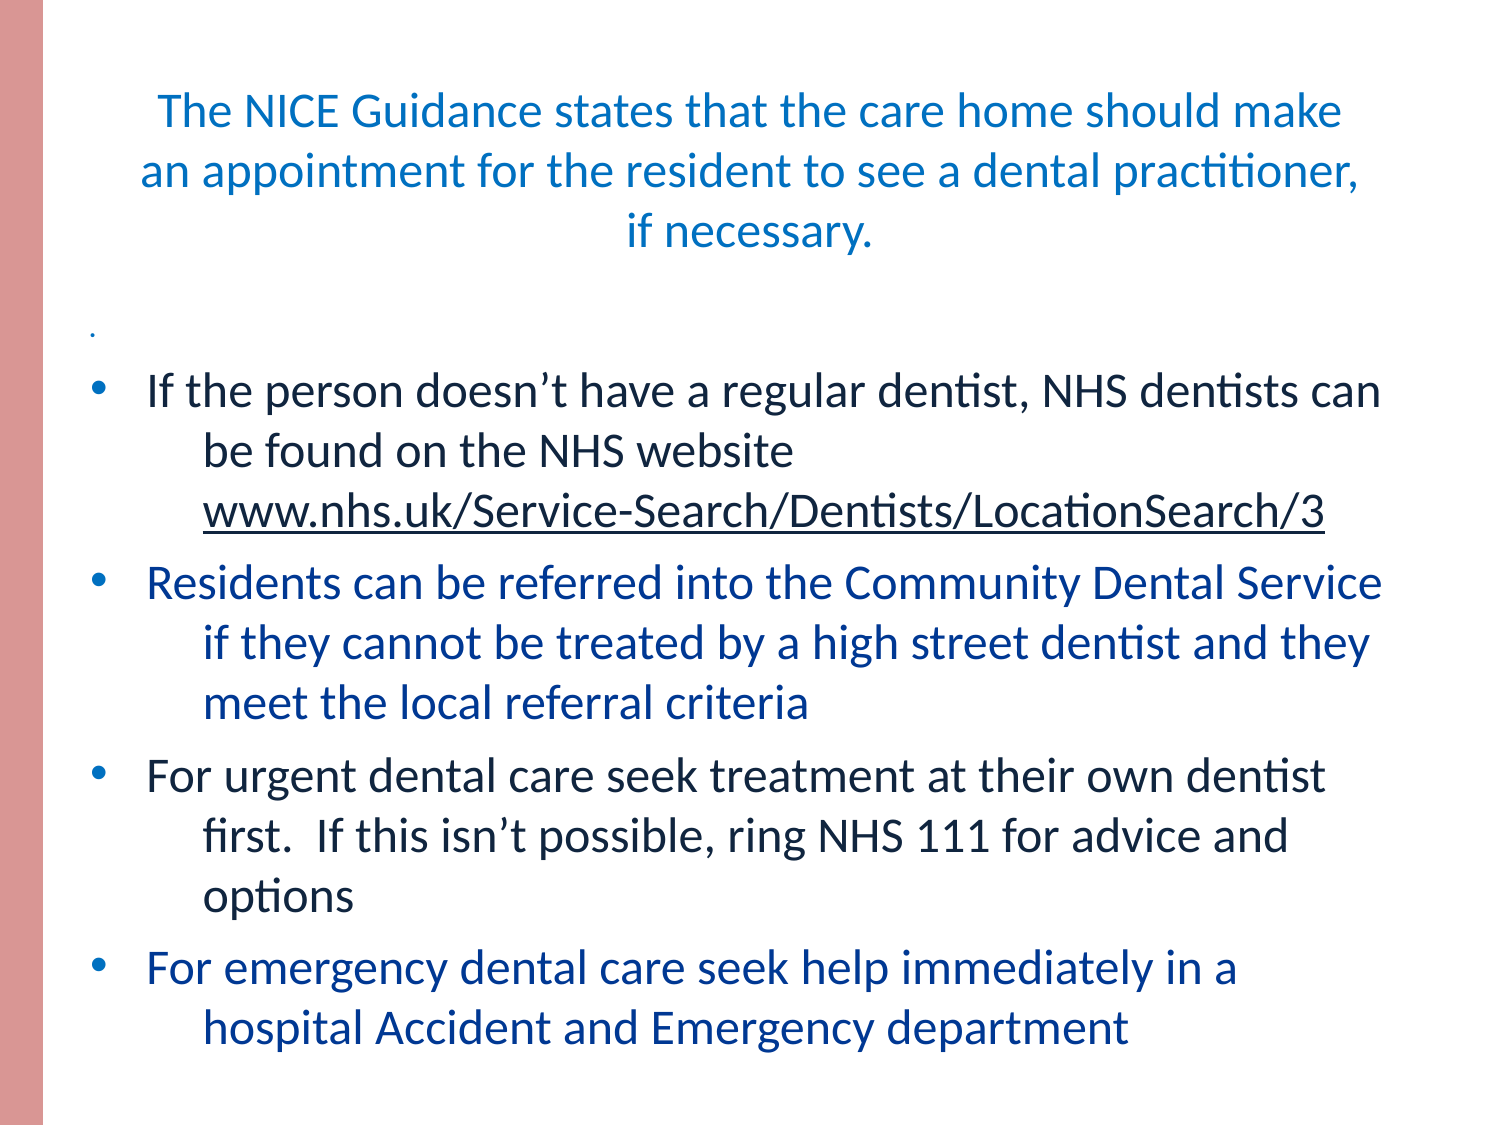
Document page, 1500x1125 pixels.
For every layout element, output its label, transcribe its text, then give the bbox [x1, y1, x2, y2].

text_box The NICE Guidance states that the care home should make an appointment for the resident to see a dental practitioner, if necessary. [113, 70, 1388, 265]
list If the person doesn’t have a regular dentist, NHS dentists can be found on the NHS website www.nhs.uk/Service-Search/Dentists/LocationSearch/3 Residents can be referred into the Community Dental Service if they cannot be treated by a high street dentist and they meet the local referral criteria For urgent dental care seek treatment at their own dentist first. If this isn’t possible, ring NHS 111 for advice and options For emergency dental care seek help immediately in a hospital Accident and Emergency department [75, 319, 1426, 1125]
text_box [0, 0, 41, 1125]
